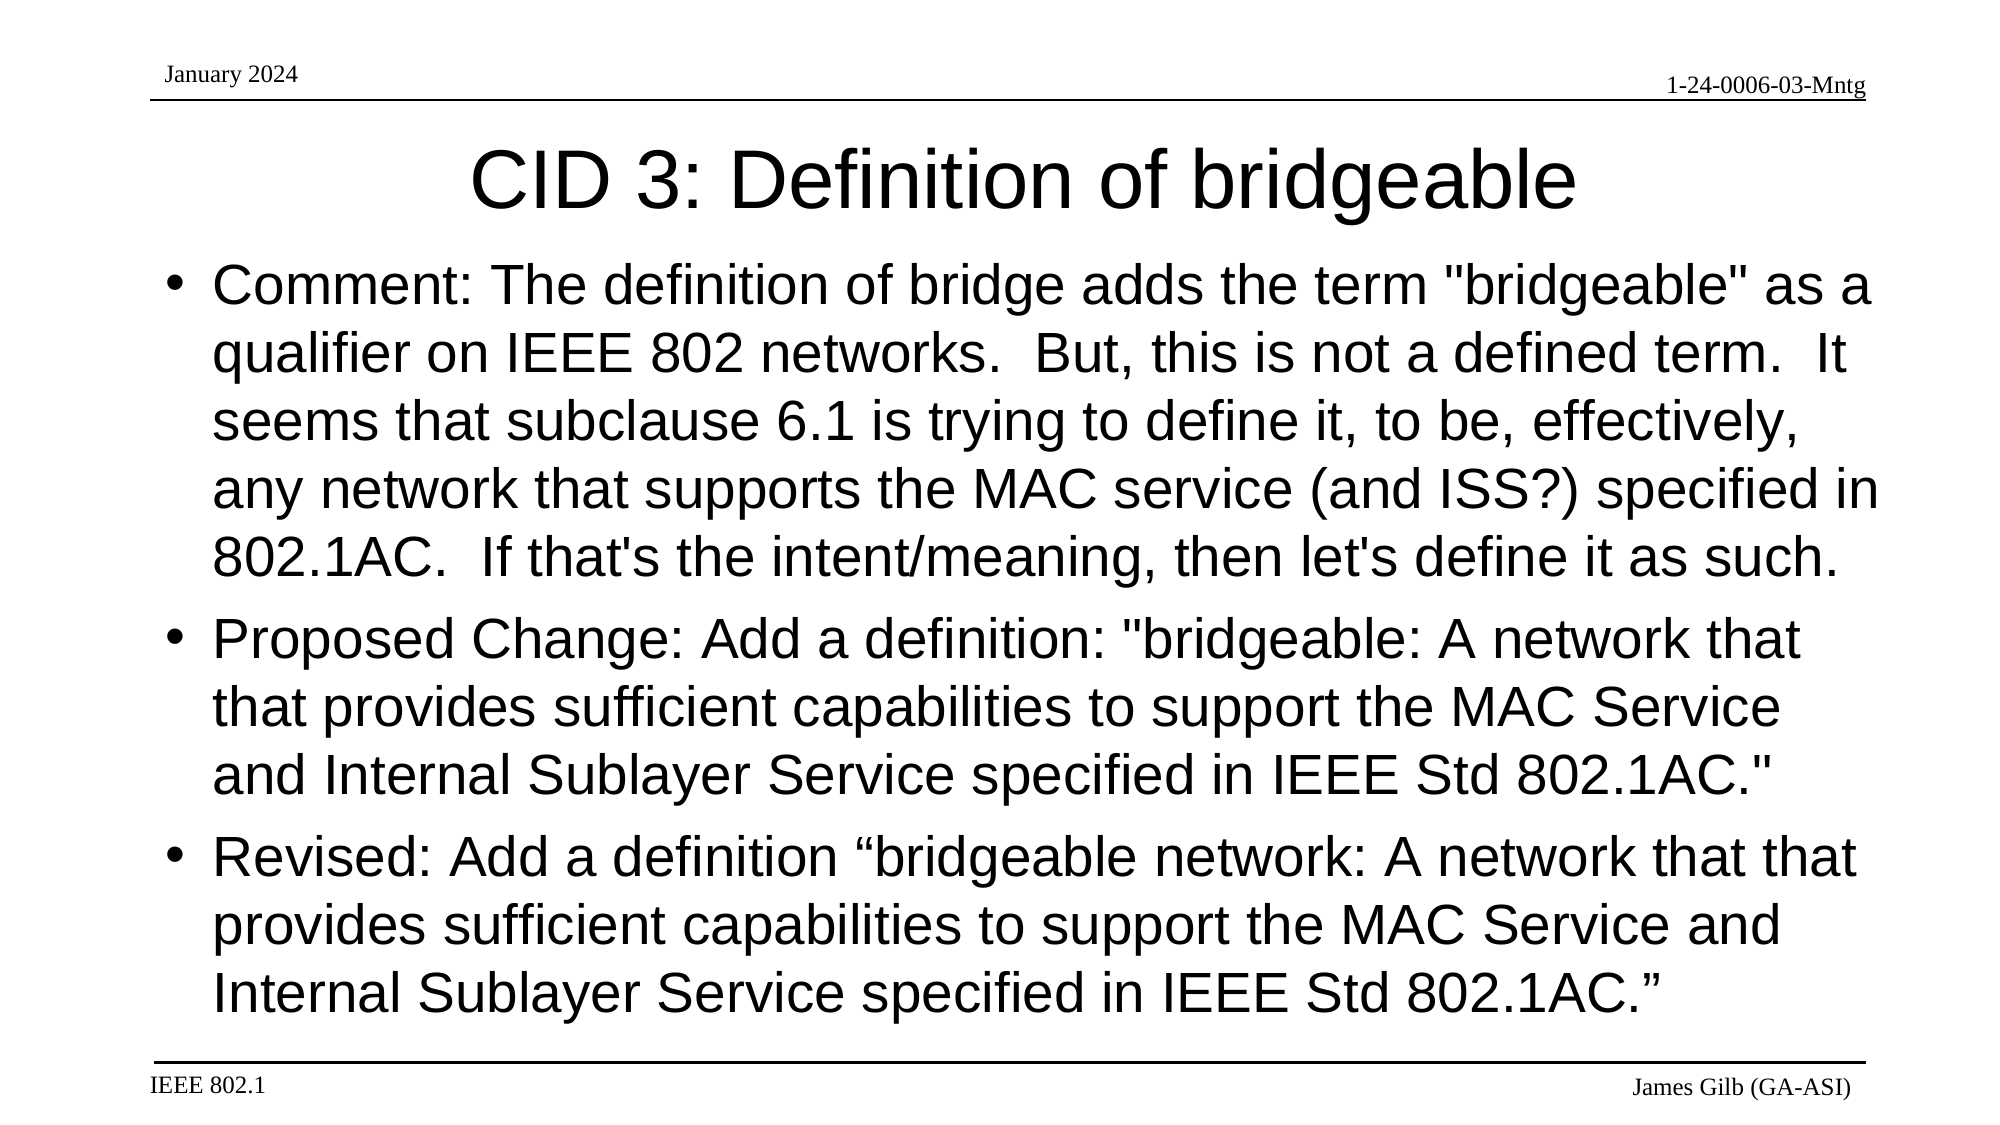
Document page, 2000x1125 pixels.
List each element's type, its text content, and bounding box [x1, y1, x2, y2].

list Comment: The definition of bridge adds the term "bridgeable" as a qualifier on IEEE 802 networks. But, this is not a defined term. It seems that subclause 6.1 is trying to define it, to be, effectively, any network that supports the MAC service (and ISS?) specified in 802.1AC. If that's the intent/meaning, then let's define it as such. Proposed Change: Add a definition: "bridgeable: A network that that provides sufficient capabilities to support the MAC Service and Internal Sublayer Service specified in IEEE Std 802.1AC." Revised: Add a definition “bridgeable network: A network that that provides sufficient capabilities to support the MAC Service and Internal Sublayer Service specified in IEEE Std 802.1AC.” [149, 239, 1900, 1051]
title CID 3: Definition of bridgeable [149, 112, 1900, 238]
